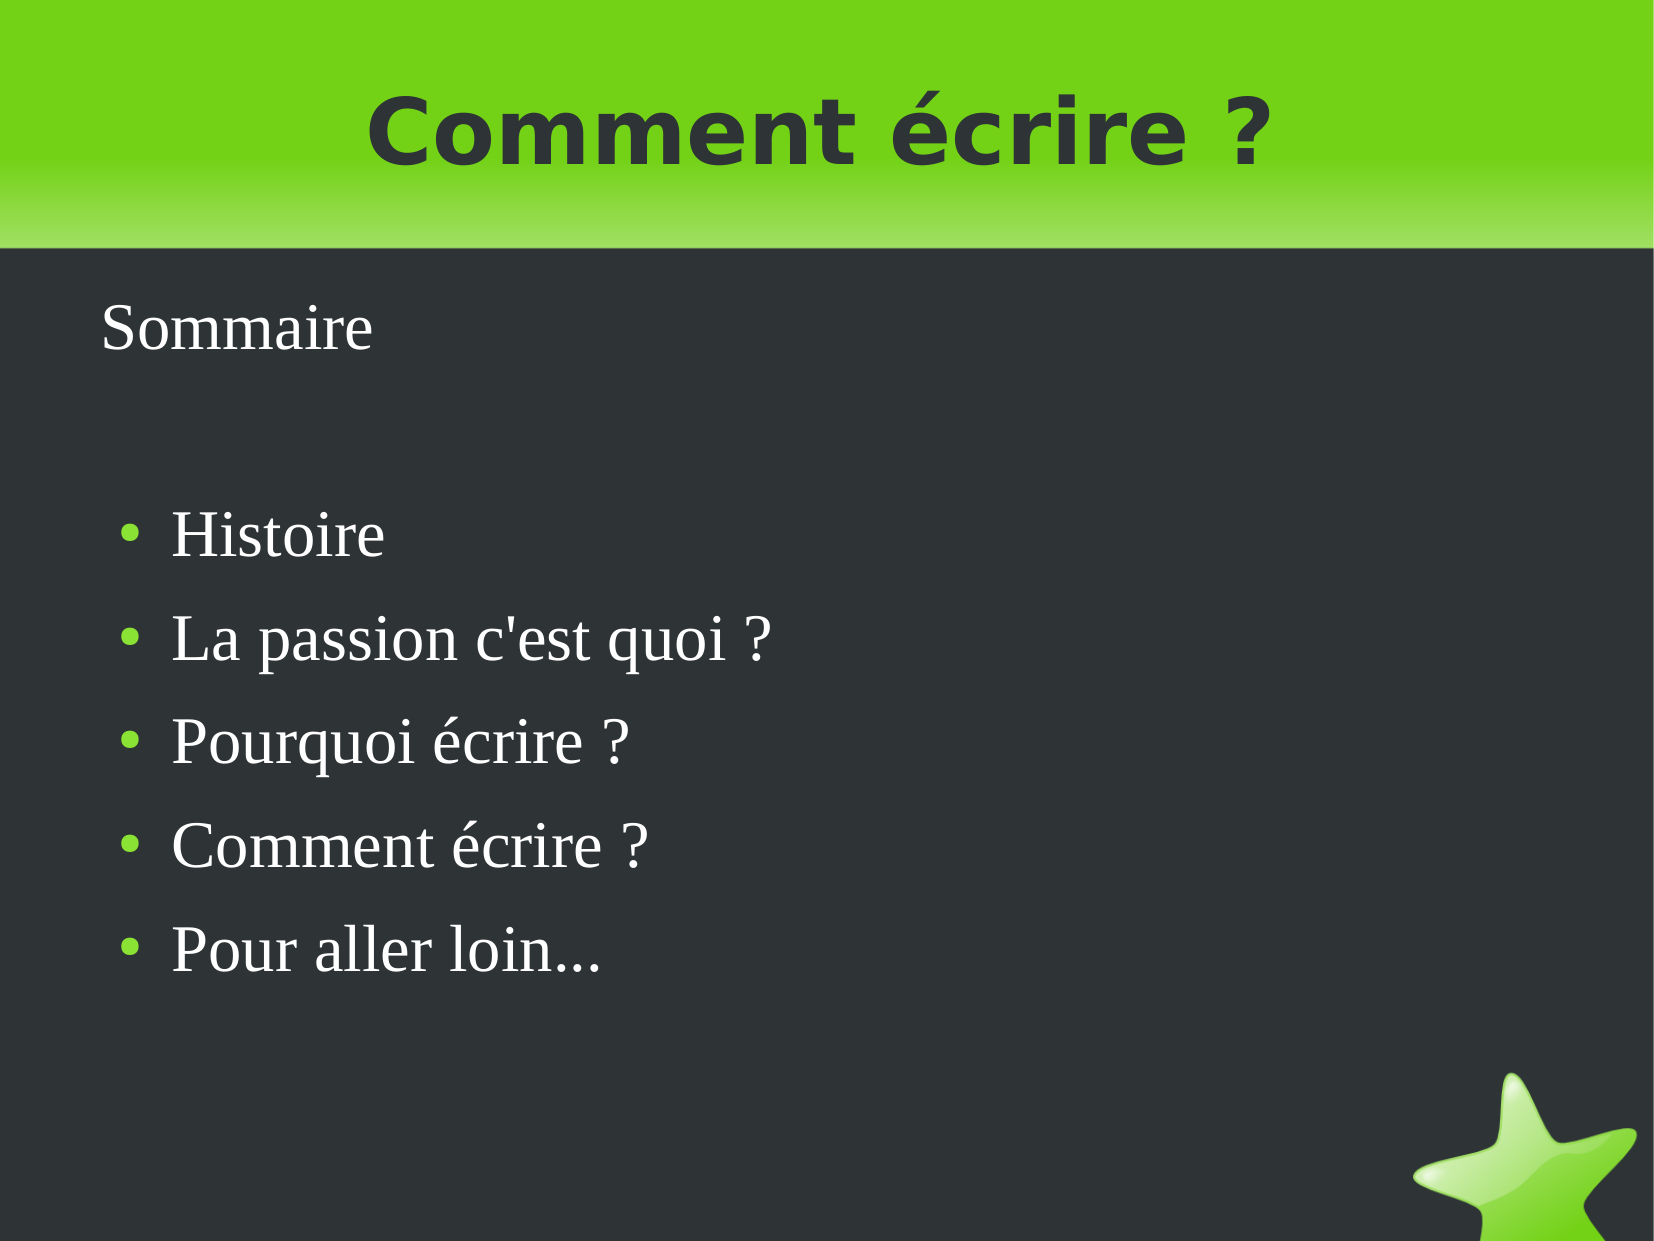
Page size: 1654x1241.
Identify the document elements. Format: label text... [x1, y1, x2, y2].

list Sommaire Histoire La passion c'est quoi ? Pourquoi écrire ? Comment écrire ? Pour aller loin... [82, 290, 1571, 1094]
picture [0, 0, 1654, 1241]
title Comment écrire ? [76, 36, 1565, 229]
